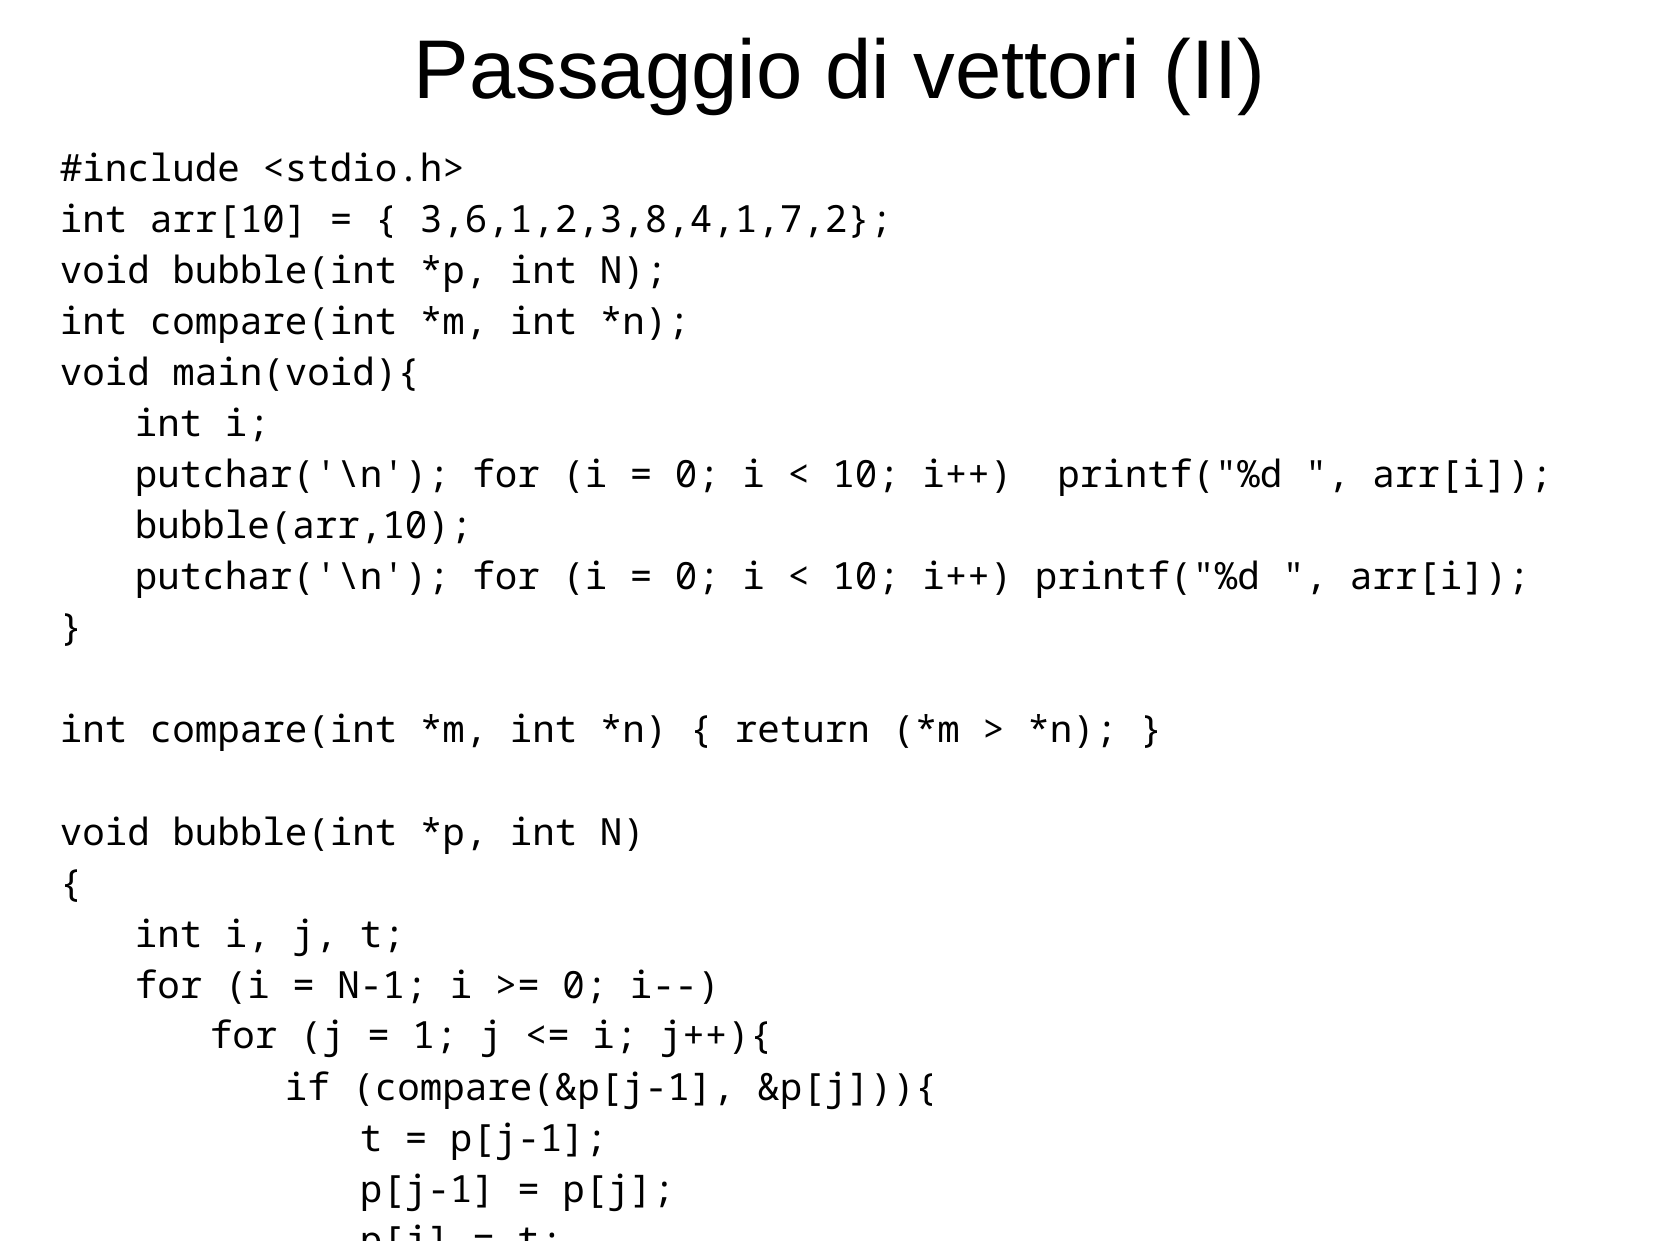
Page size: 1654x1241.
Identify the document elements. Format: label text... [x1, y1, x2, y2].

text_box [681, 796, 991, 1201]
title Passaggio di vettori (II) [30, 0, 1621, 174]
text_box #include <stdio.h> int arr[10] = { 3,6,1,2,3,8,4,1,7,2}; void bubble(int *p, int N); int compare(int *m, int *n); void main(void){ int i; putchar('\n'); for (i = 0; i < 10; i++) printf("%d ", arr[i]); bubble(arr,10); putchar('\n'); for (i = 0; i < 10; i++) printf("%d ", arr[i]); } int compare(int *m, int *n) { return (*m > *n); } void bubble(int *p, int N) { int i, j, t; for (i = N-1; i >= 0; i--) for (j = 1; j <= i; j++){ if (compare(&p[j-1], &p[j])){ t = p[j-1]; p[j-1] = p[j]; p[j] = t; } } } [45, 174, 1591, 1238]
